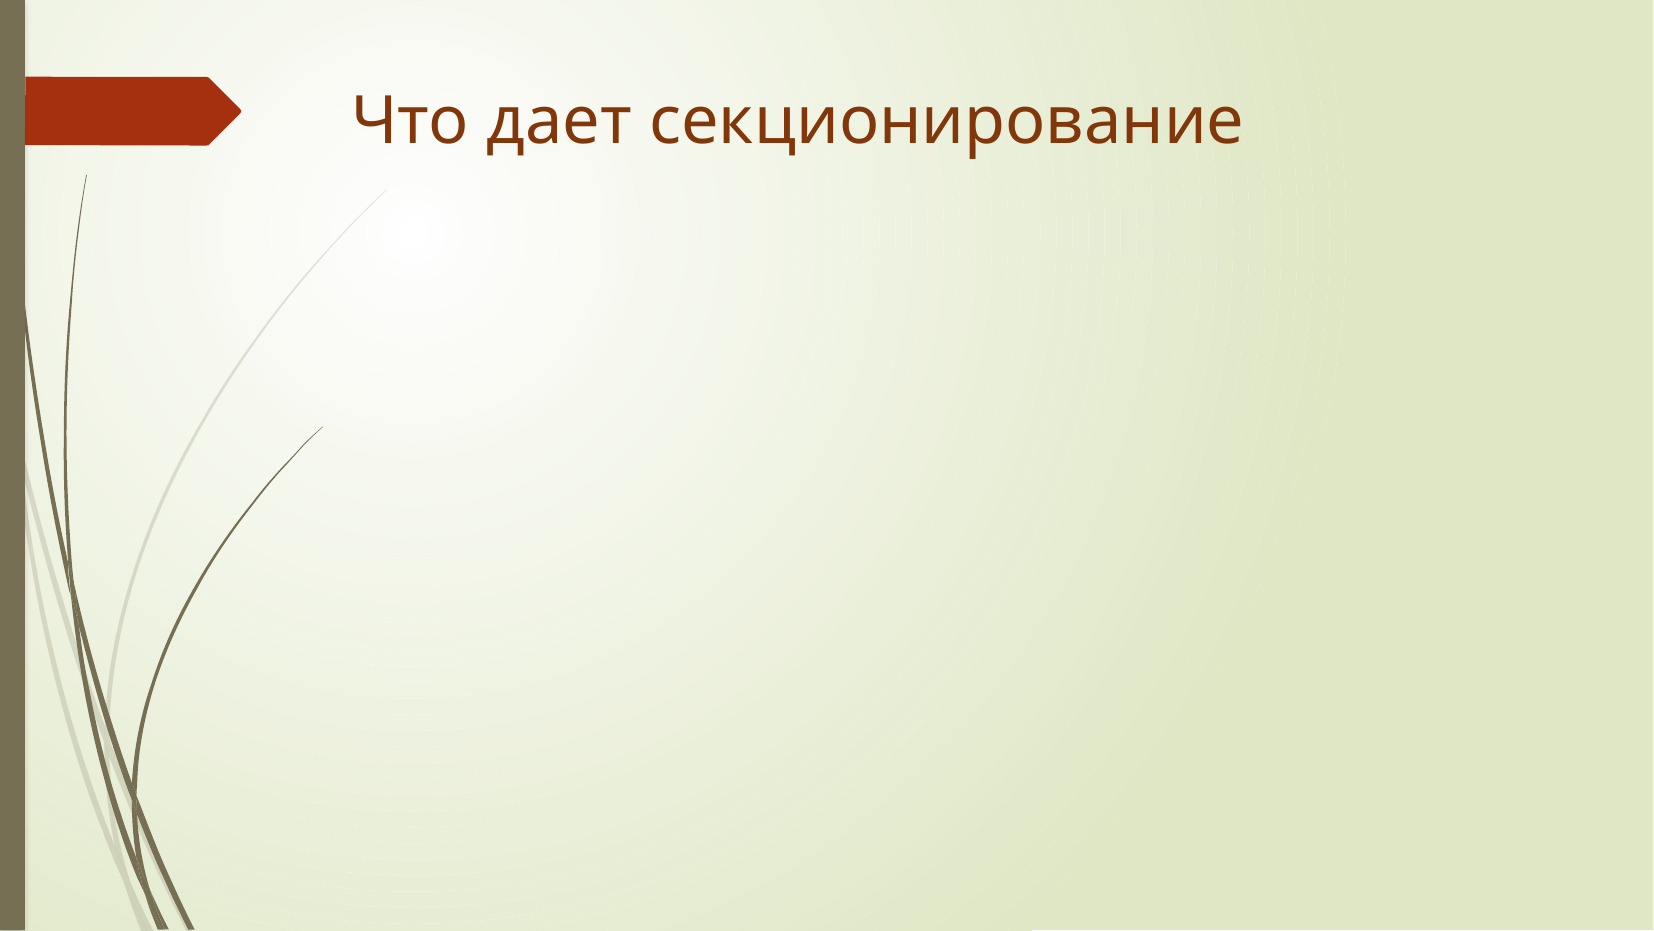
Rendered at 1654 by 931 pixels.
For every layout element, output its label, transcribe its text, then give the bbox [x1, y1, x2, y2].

title Что дает секционирование [351, 59, 1561, 178]
